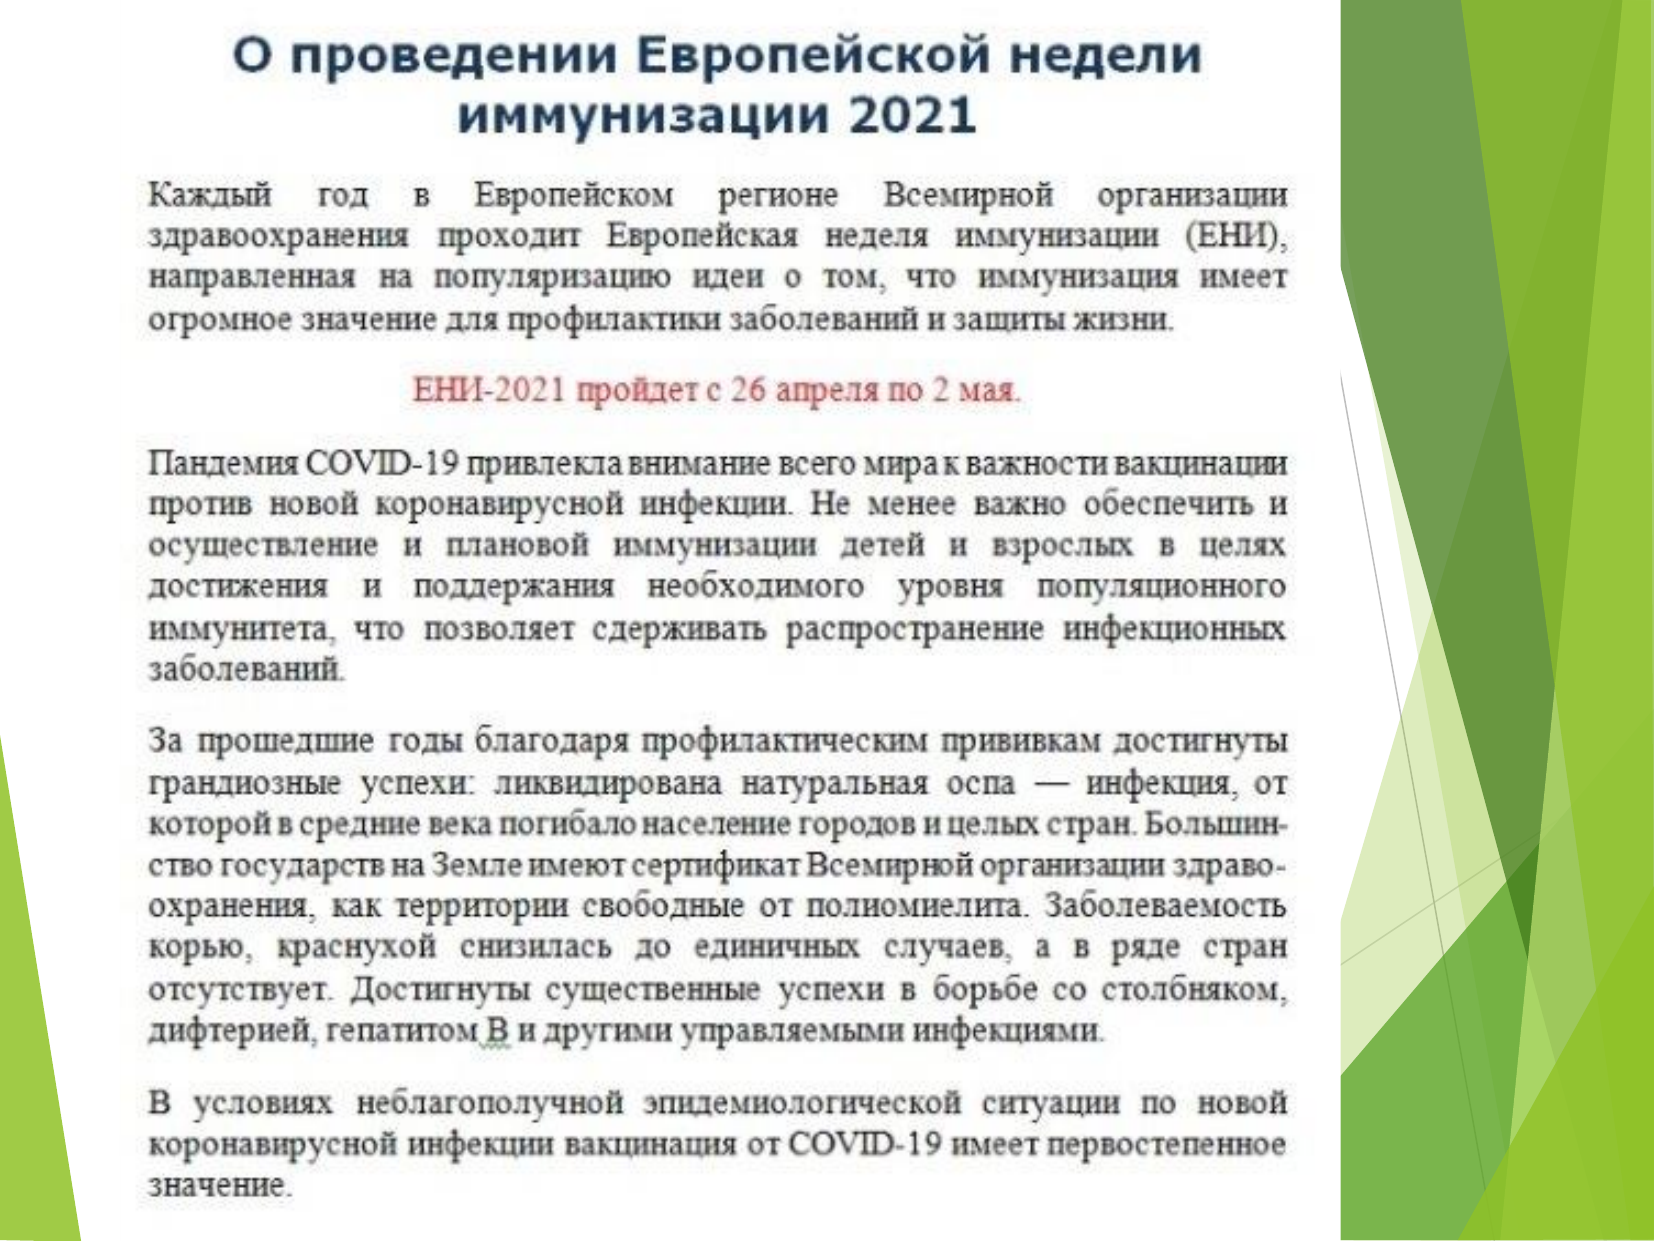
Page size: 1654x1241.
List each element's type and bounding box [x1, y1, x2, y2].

picture [119, 0, 1341, 1241]
